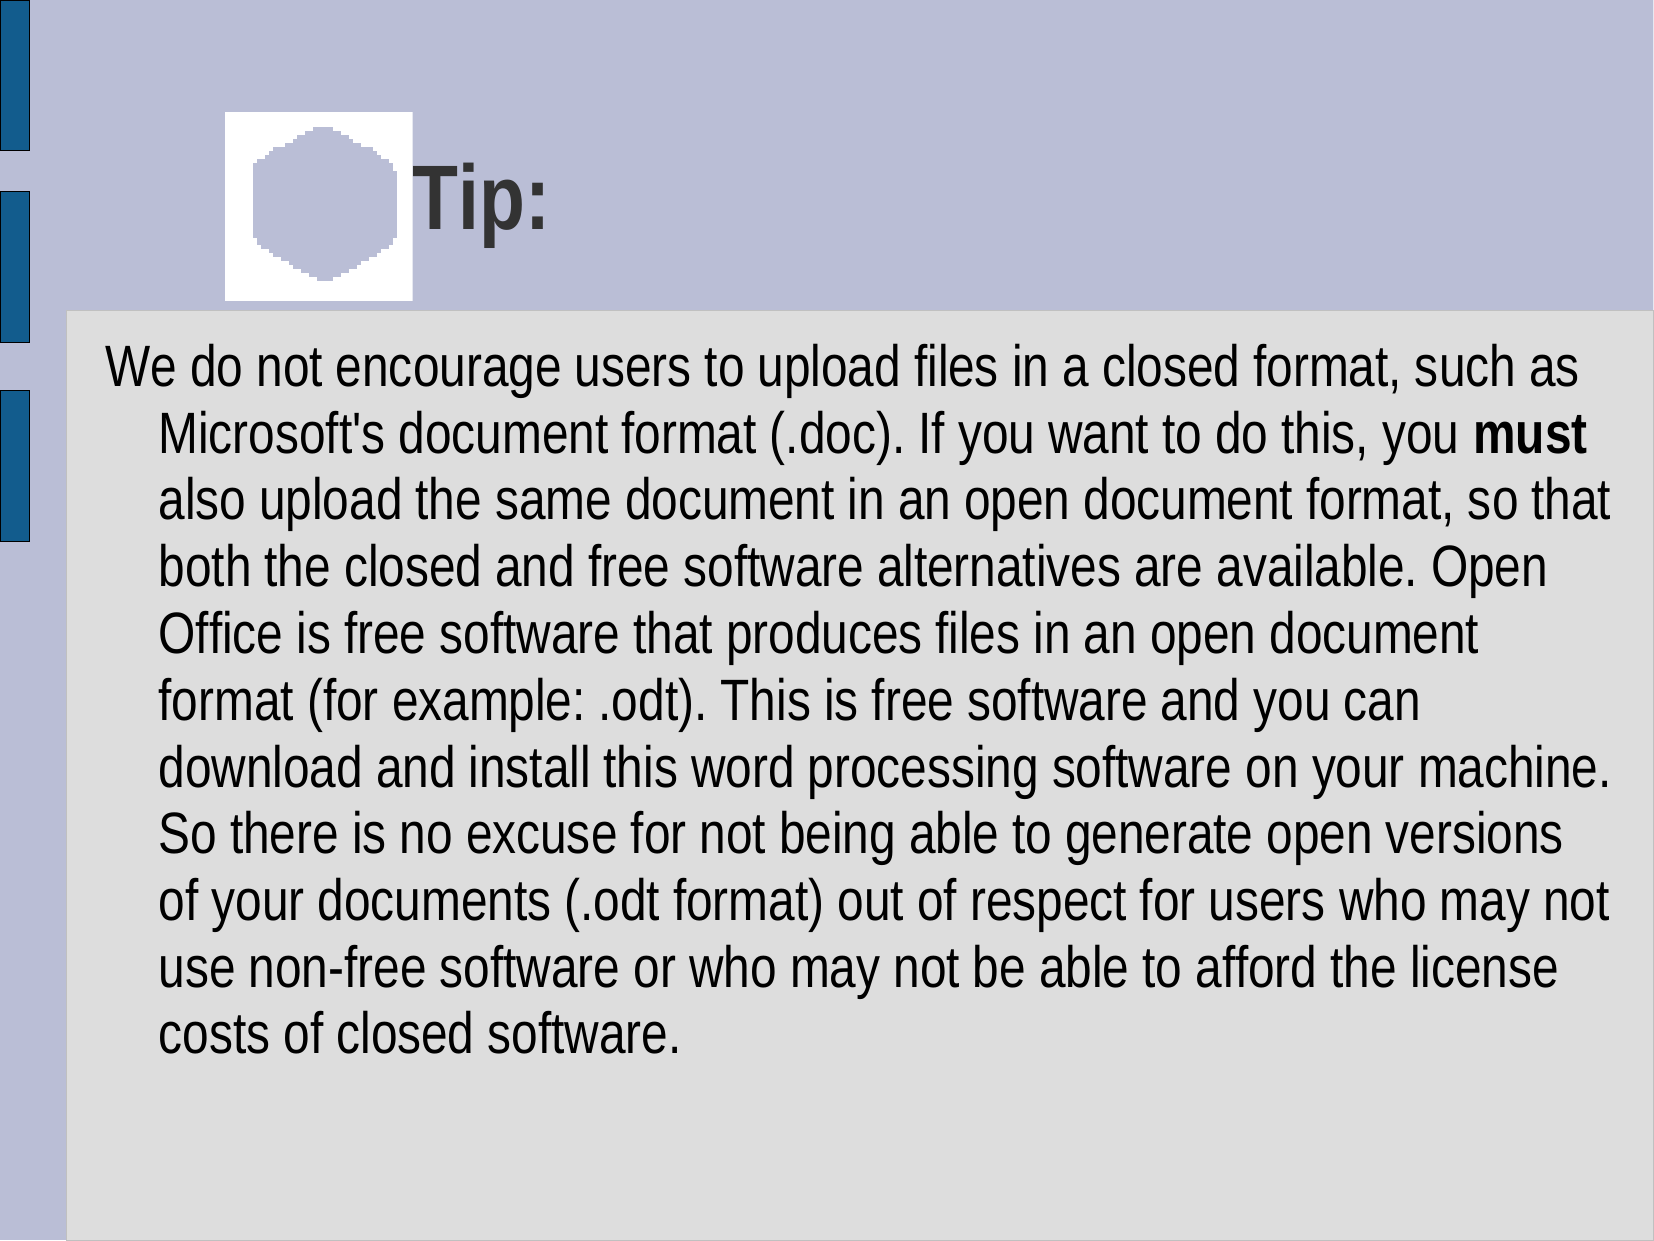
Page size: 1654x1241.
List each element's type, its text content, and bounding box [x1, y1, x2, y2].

title Tip: [412, 92, 1459, 301]
picture [225, 112, 413, 301]
list We do not encourage users to upload files in a closed format, such as Microsoft's document format (.doc). If you want to do this, you must also upload the same document in an open document format, so that both the closed and free software alternatives are available. Open Office is free software that produces files in an open document format (for example: .odt). This is free software and you can download and install this word processing software on your machine. So there is no excuse for not being able to generate open versions of your documents (.odt format) out of respect for users who may not use non-free software or who may not be able to afford the license costs of closed software. [87, 332, 1613, 1114]
